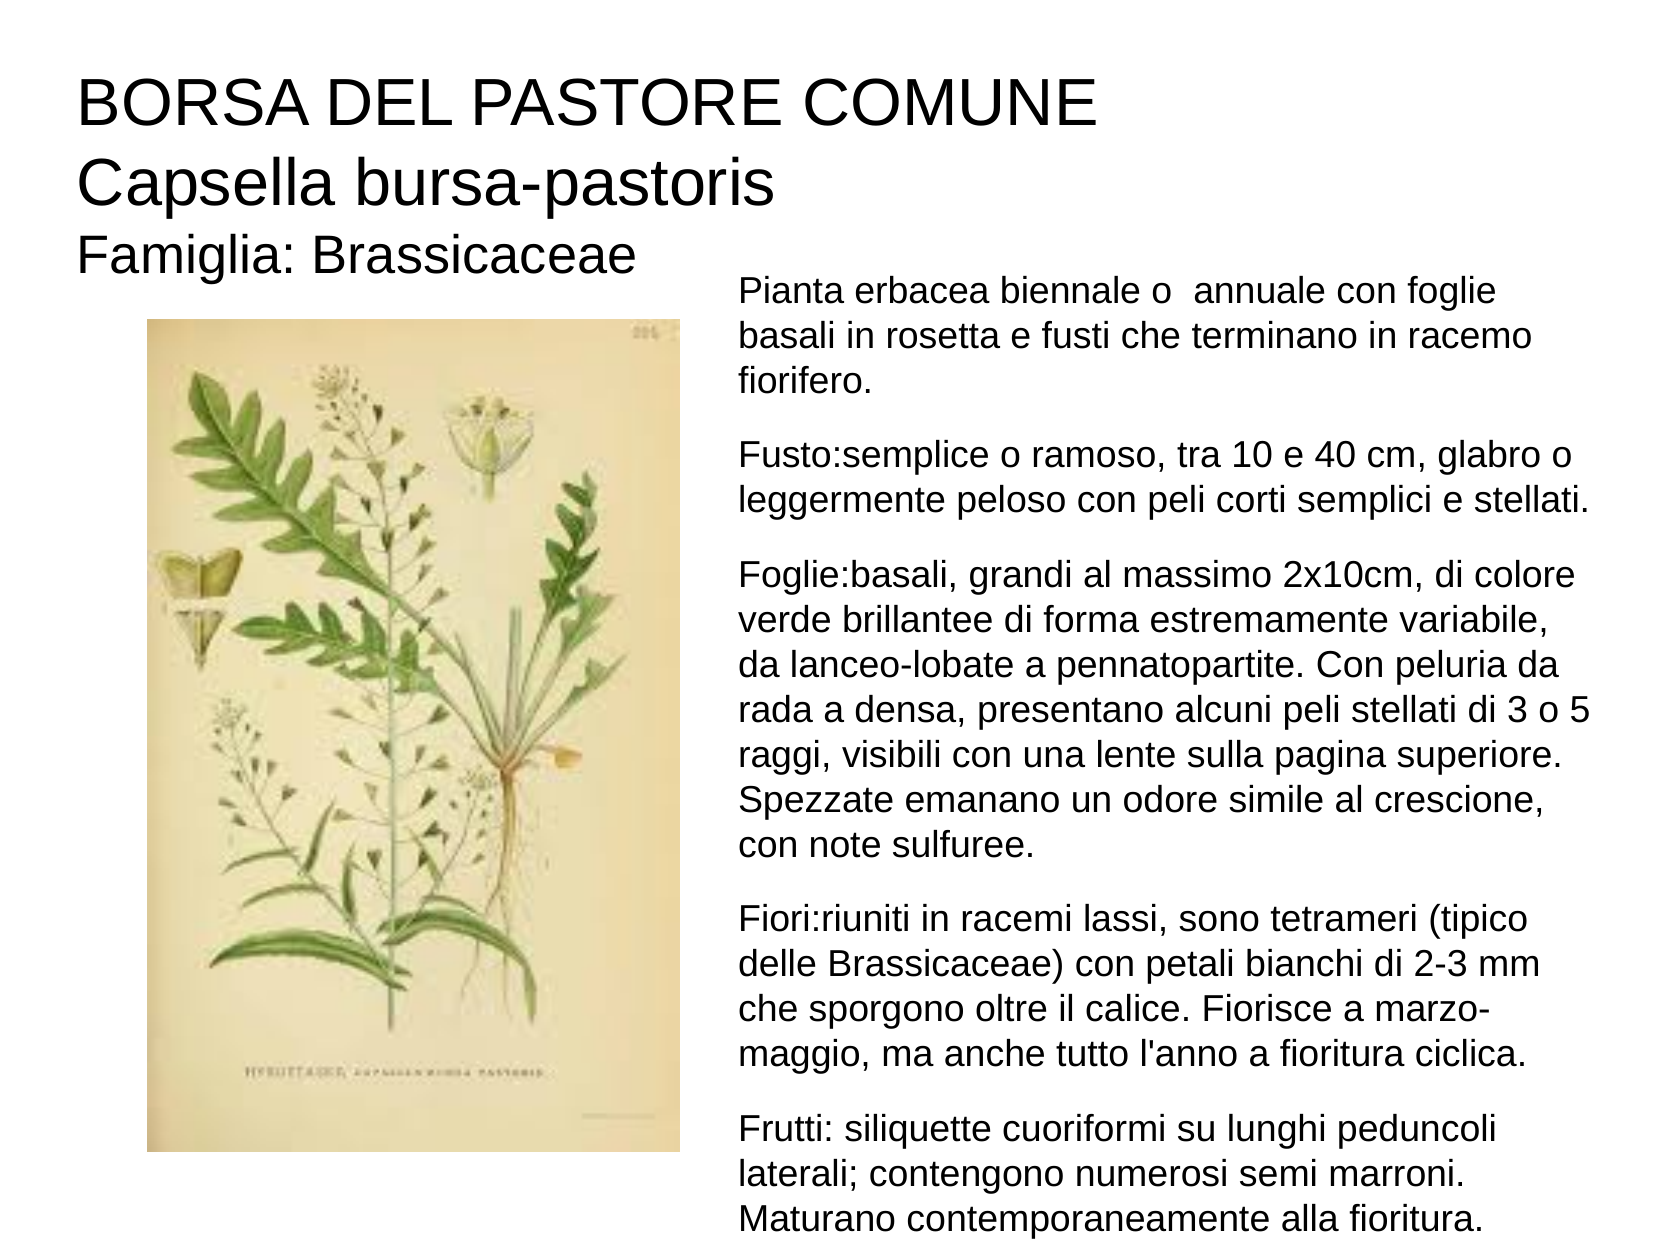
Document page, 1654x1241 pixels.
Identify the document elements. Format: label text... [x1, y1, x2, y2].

picture [147, 319, 680, 1152]
list Pianta erbacea biennale o annuale con foglie basali in rosetta e fusti che terminano in racemo fiorifero. Fusto:semplice o ramoso, tra 10 e 40 cm, glabro o leggermente peloso con peli corti semplici e stellati. Foglie:basali, grandi al massimo 2x10cm, di colore verde brillantee di forma estremamente variabile, da lanceo-lobate a pennatopartite. Con peluria da rada a densa, presentano alcuni peli stellati di 3 o 5 raggi, visibili con una lente sulla pagina superiore. Spezzate emanano un odore simile al crescione, con note sulfuree. Fiori:riuniti in racemi lassi, sono tetrameri (tipico delle Brassicaceae) con petali bianchi di 2-3 mm che sporgono oltre il calice. Fiorisce a marzo-maggio, ma anche tutto l'anno a fioritura ciclica. Frutti: siliquette cuoriformi su lunghi peduncoli laterali; contengono numerosi semi marroni. Maturano contemporaneamente alla fioritura. [738, 265, 1595, 1241]
title BORSA DEL PASTORE COMUNE Capsella bursa-pastoris Famiglia: Brassicaceae [76, 59, 1565, 283]
